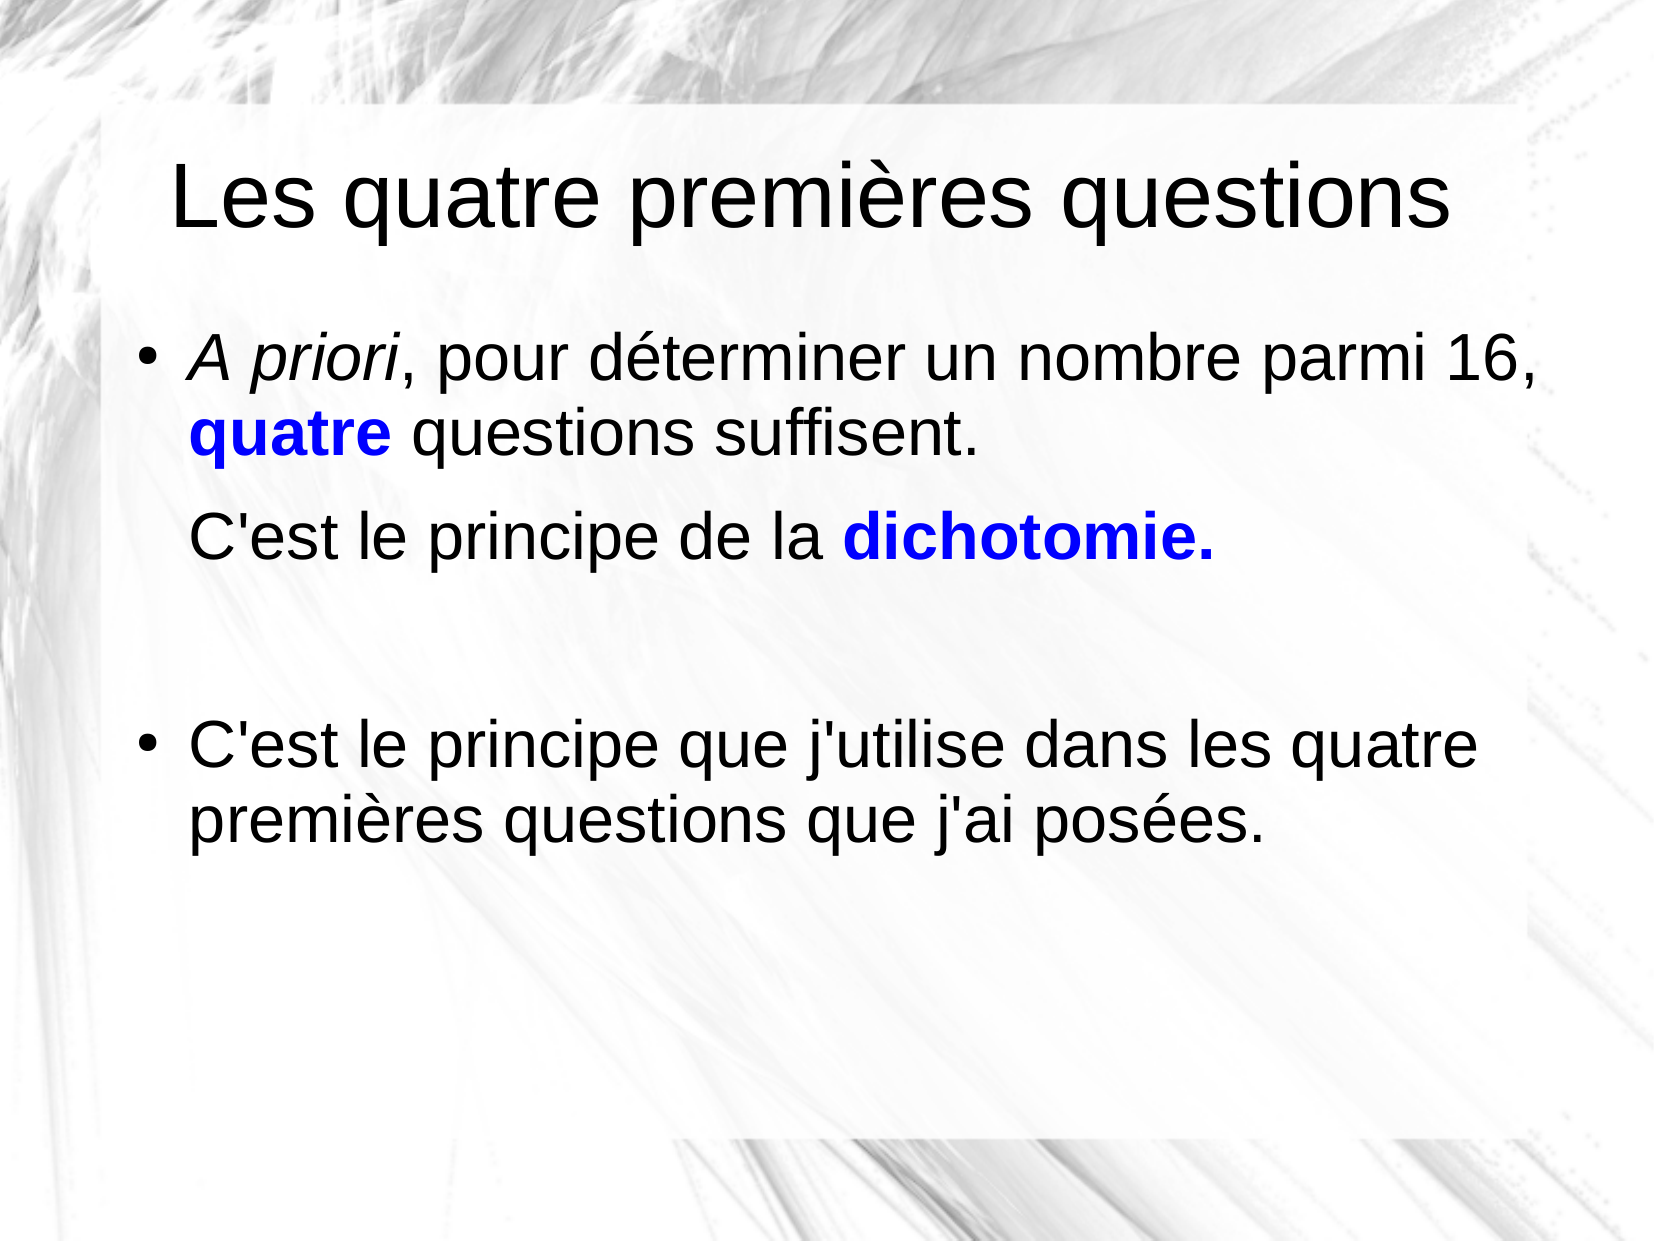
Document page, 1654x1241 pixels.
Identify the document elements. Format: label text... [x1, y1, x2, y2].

title Les quatre premières questions [118, 112, 1506, 281]
picture [0, 0, 1654, 1241]
list A priori, pour déterminer un nombre parmi 16, quatre questions suffisent. C'est le principe de la dichotomie. C'est le principe que j'utilise dans les quatre premières questions que j'ai posées. [118, 319, 1571, 1139]
